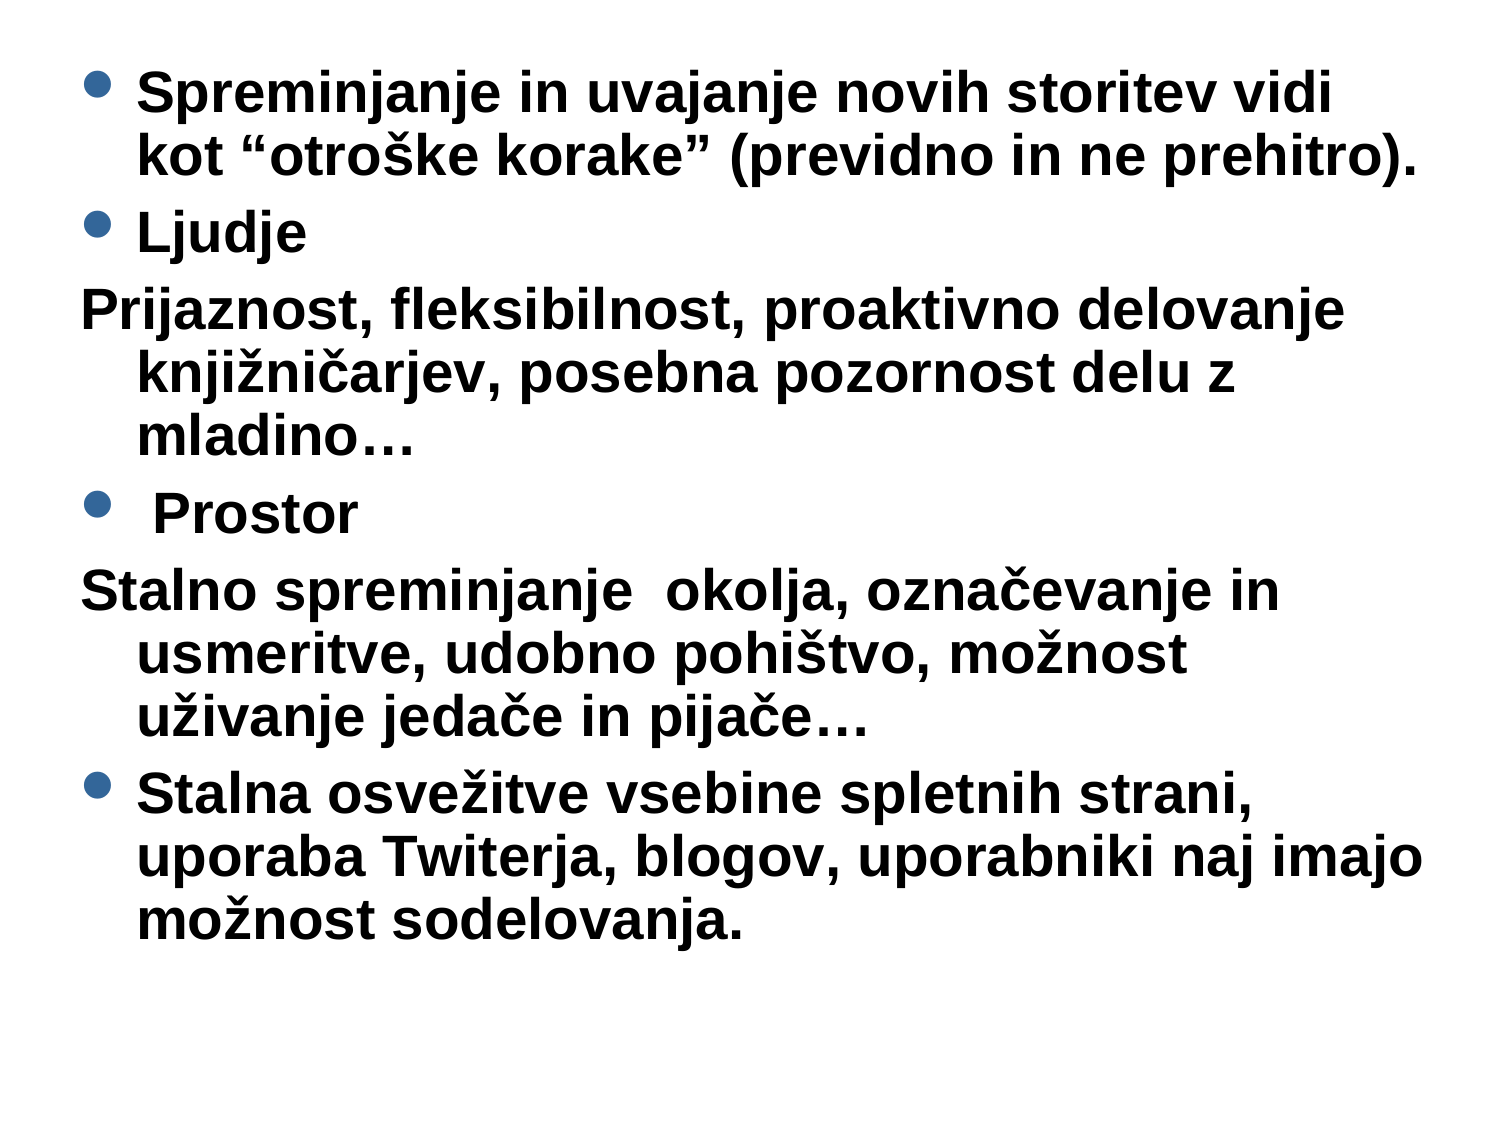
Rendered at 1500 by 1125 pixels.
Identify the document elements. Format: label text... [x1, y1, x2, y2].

list Spreminjanje in uvajanje novih storitev vidi kot “otroške korake” (previdno in ne prehitro). Ljudje Prijaznost, fleksibilnost, proaktivno delovanje knjižničarjev, posebna pozornost delu z mladino… Prostor Stalno spreminjanje okolja, označevanje in usmeritve, udobno pohištvo, možnost uživanje jedače in pijače… Stalna osvežitve vsebine spletnih strani, uporaba Twiterja, blogov, uporabniki naj imajo možnost sodelovanja. [64, 54, 1447, 988]
